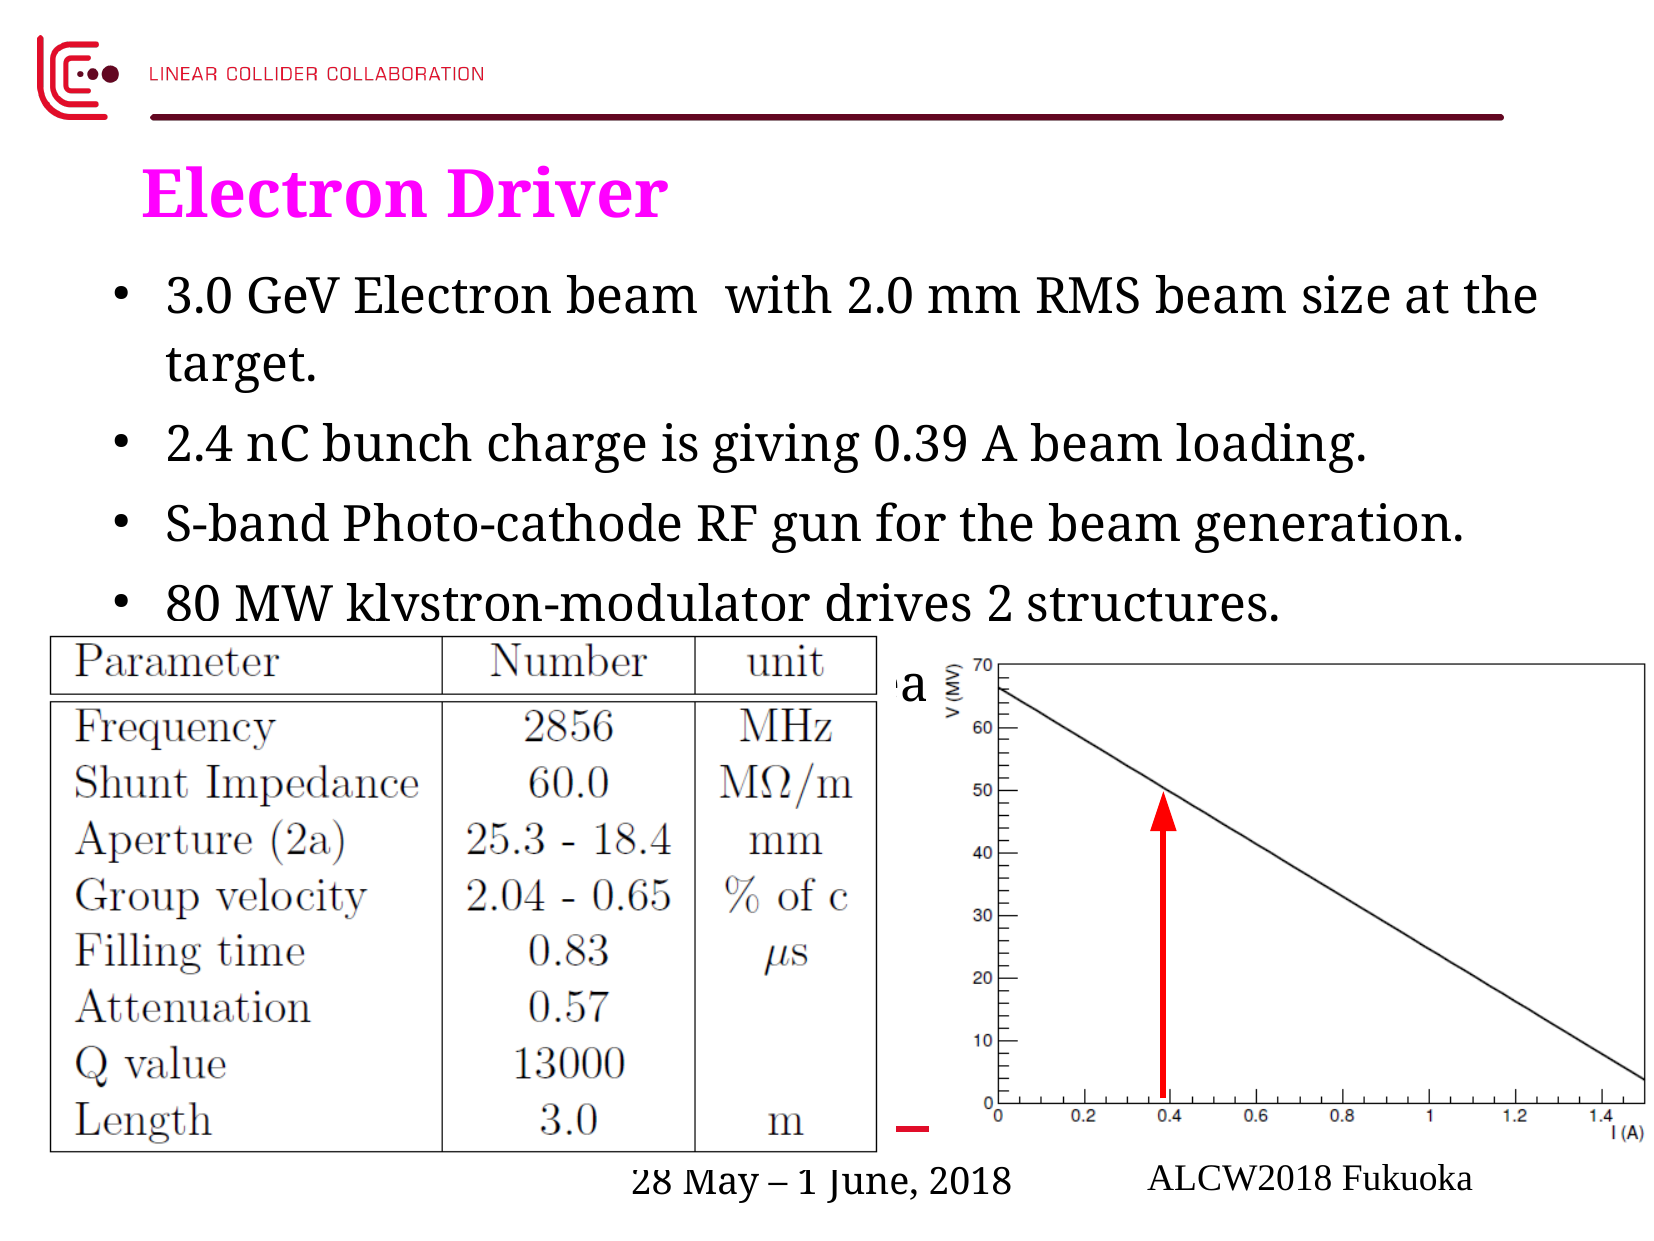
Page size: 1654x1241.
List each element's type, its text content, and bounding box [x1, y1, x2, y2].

list 3.0 GeV Electron beam with 2.0 mm RMS beam size at the target. 2.4 nC bunch charge is giving 0.39 A beam loading. S-band Photo-cathode RF gun for the beam generation. 80 MW klystron-modulator drives 2 structures. The effective input power for each tube is 36 MW. 50 MV/tube. [94, 259, 1583, 1079]
title Electron Driver [141, 88, 1630, 296]
picture [37, 35, 483, 120]
picture [35, 621, 1654, 1170]
